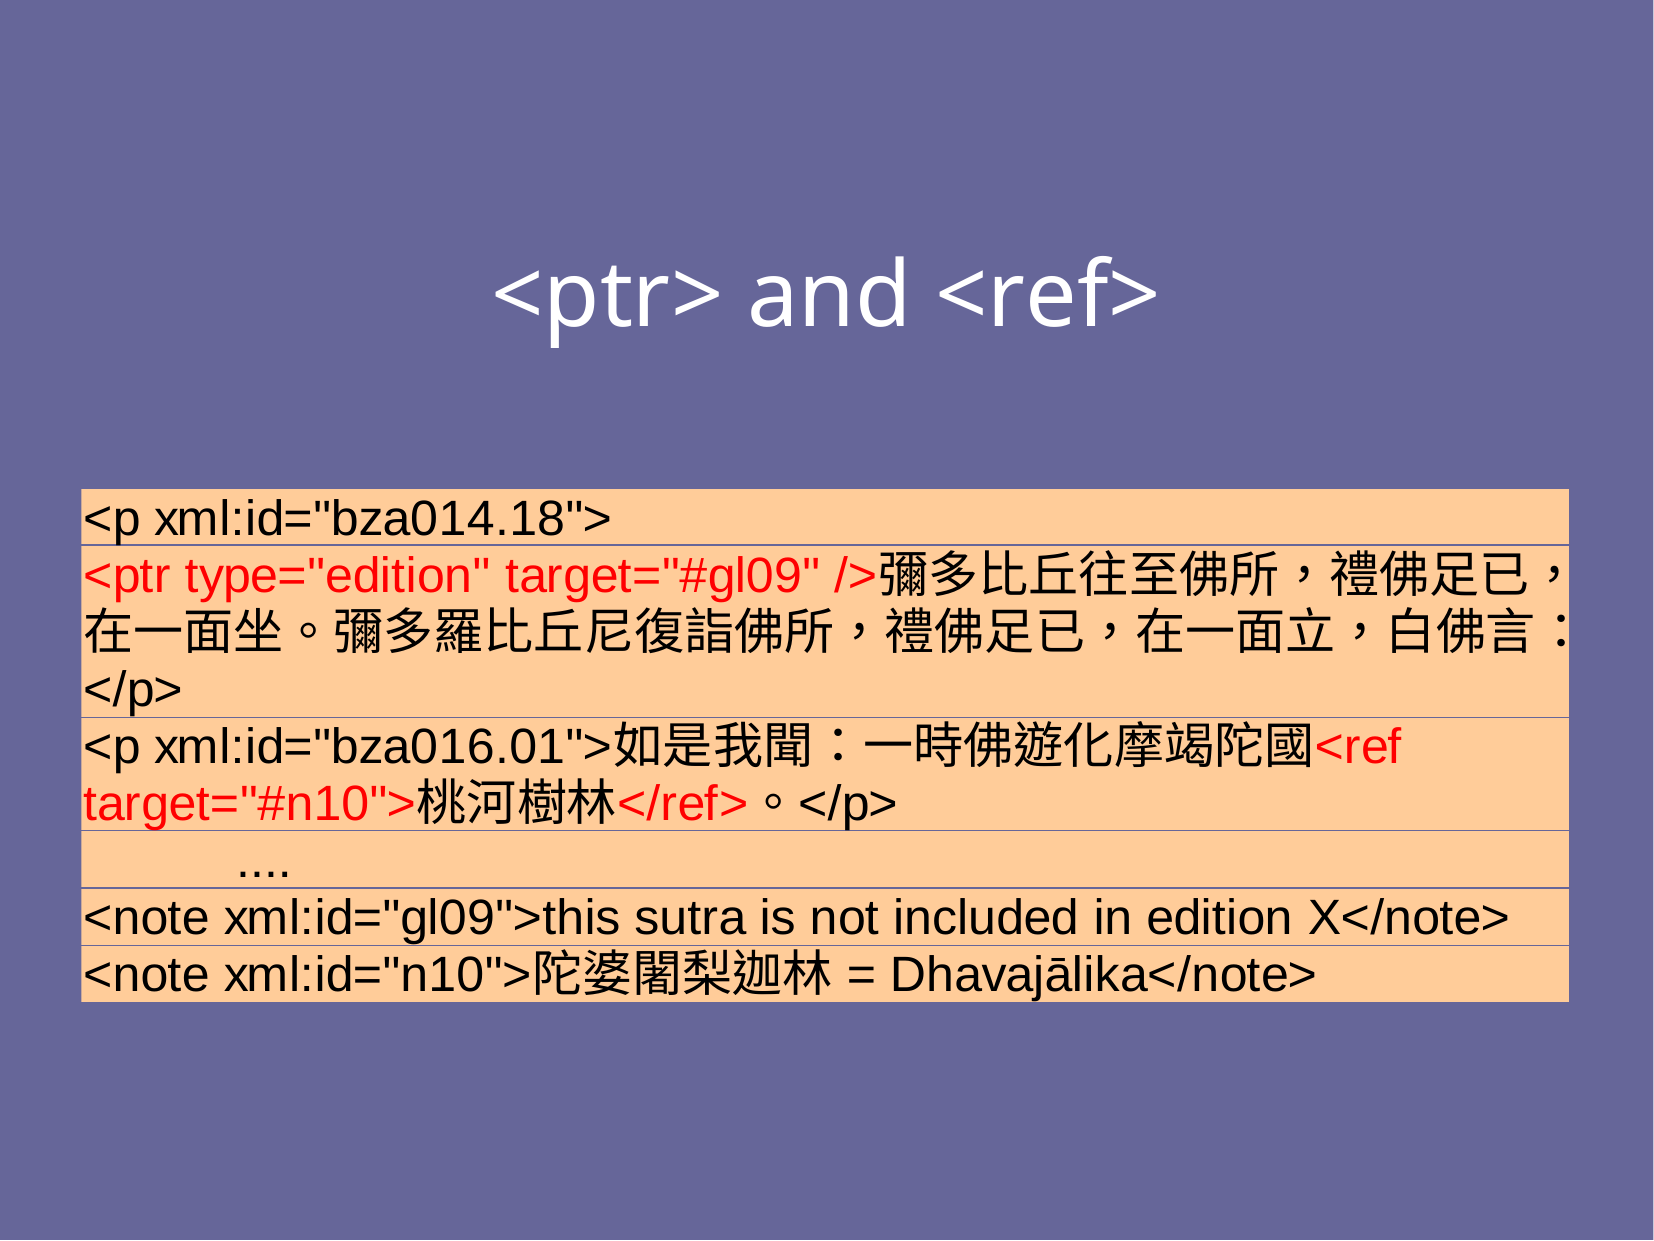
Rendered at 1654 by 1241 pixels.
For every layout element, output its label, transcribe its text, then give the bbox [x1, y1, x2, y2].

title <ptr> and <ref> [120, 187, 1533, 395]
chart [81, 488, 1569, 1043]
